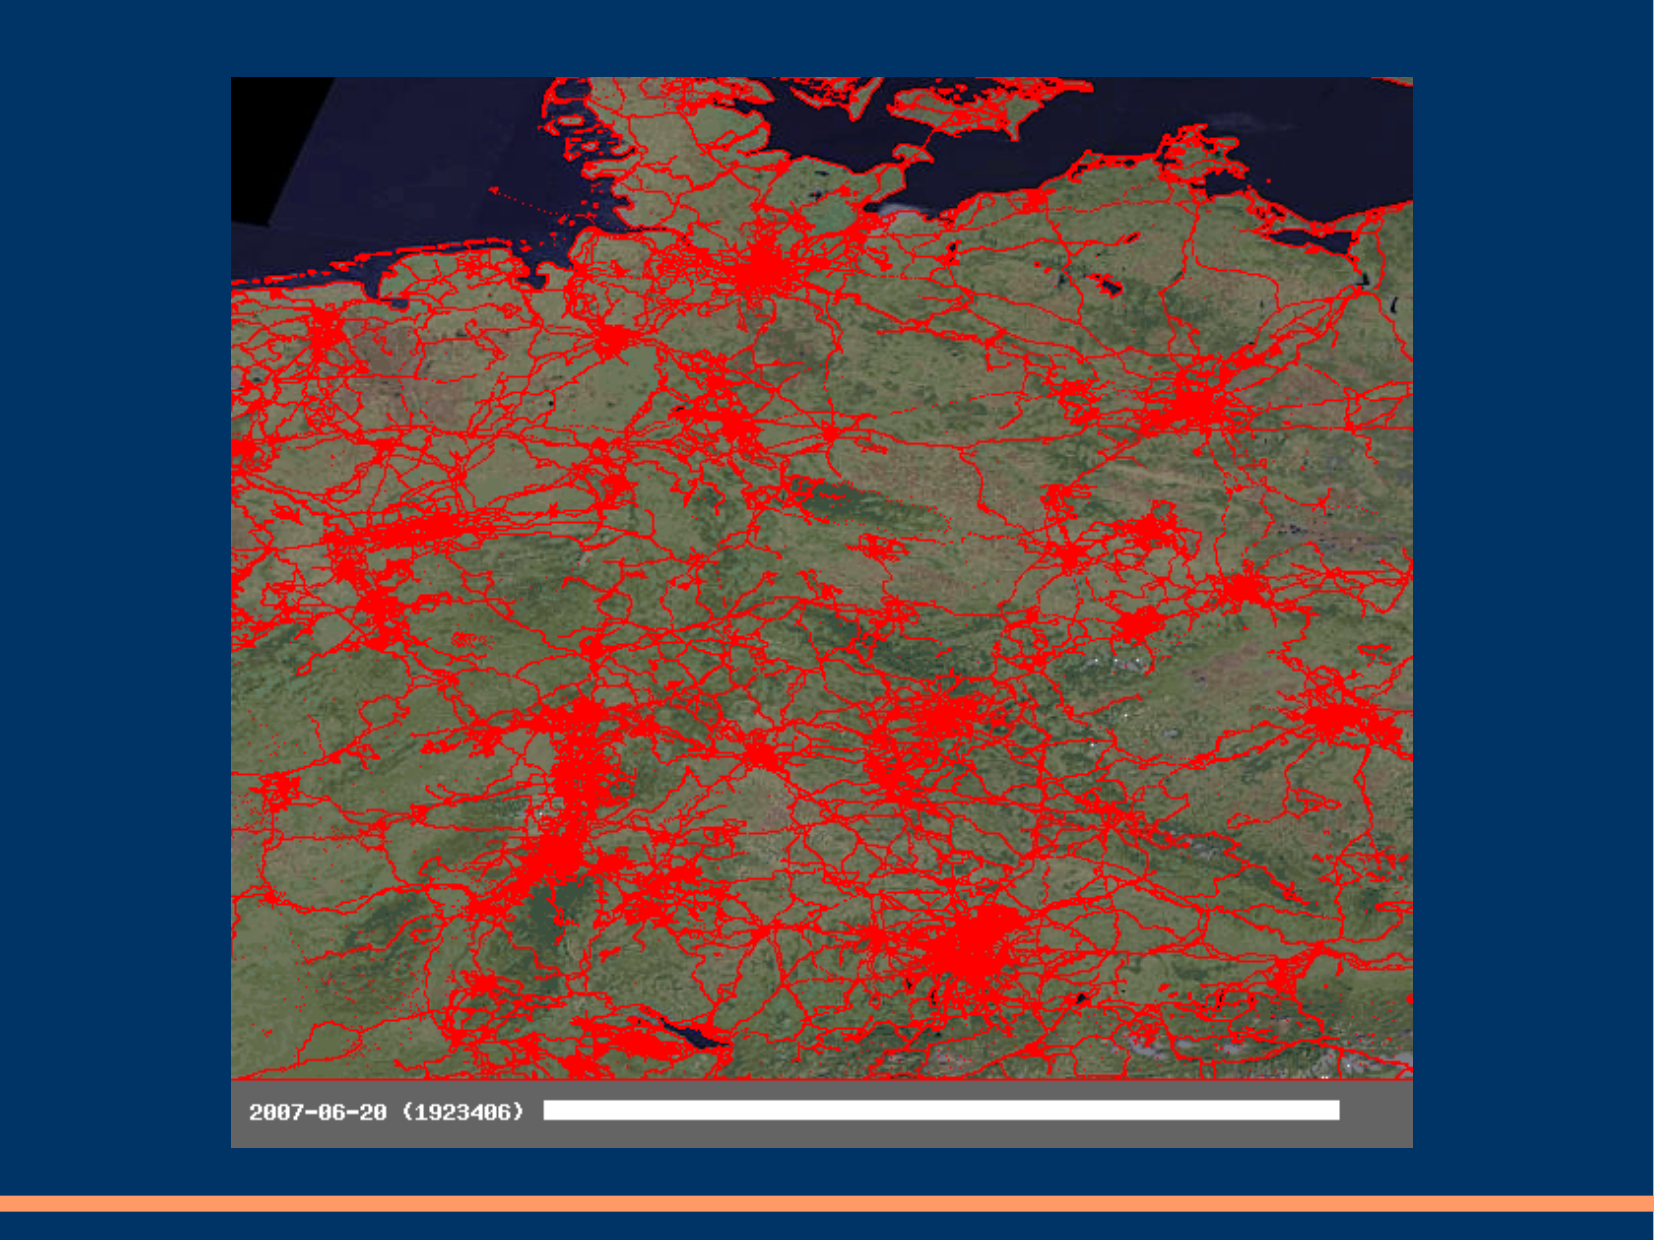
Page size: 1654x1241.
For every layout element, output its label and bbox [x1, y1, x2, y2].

picture [231, 77, 1413, 1148]
